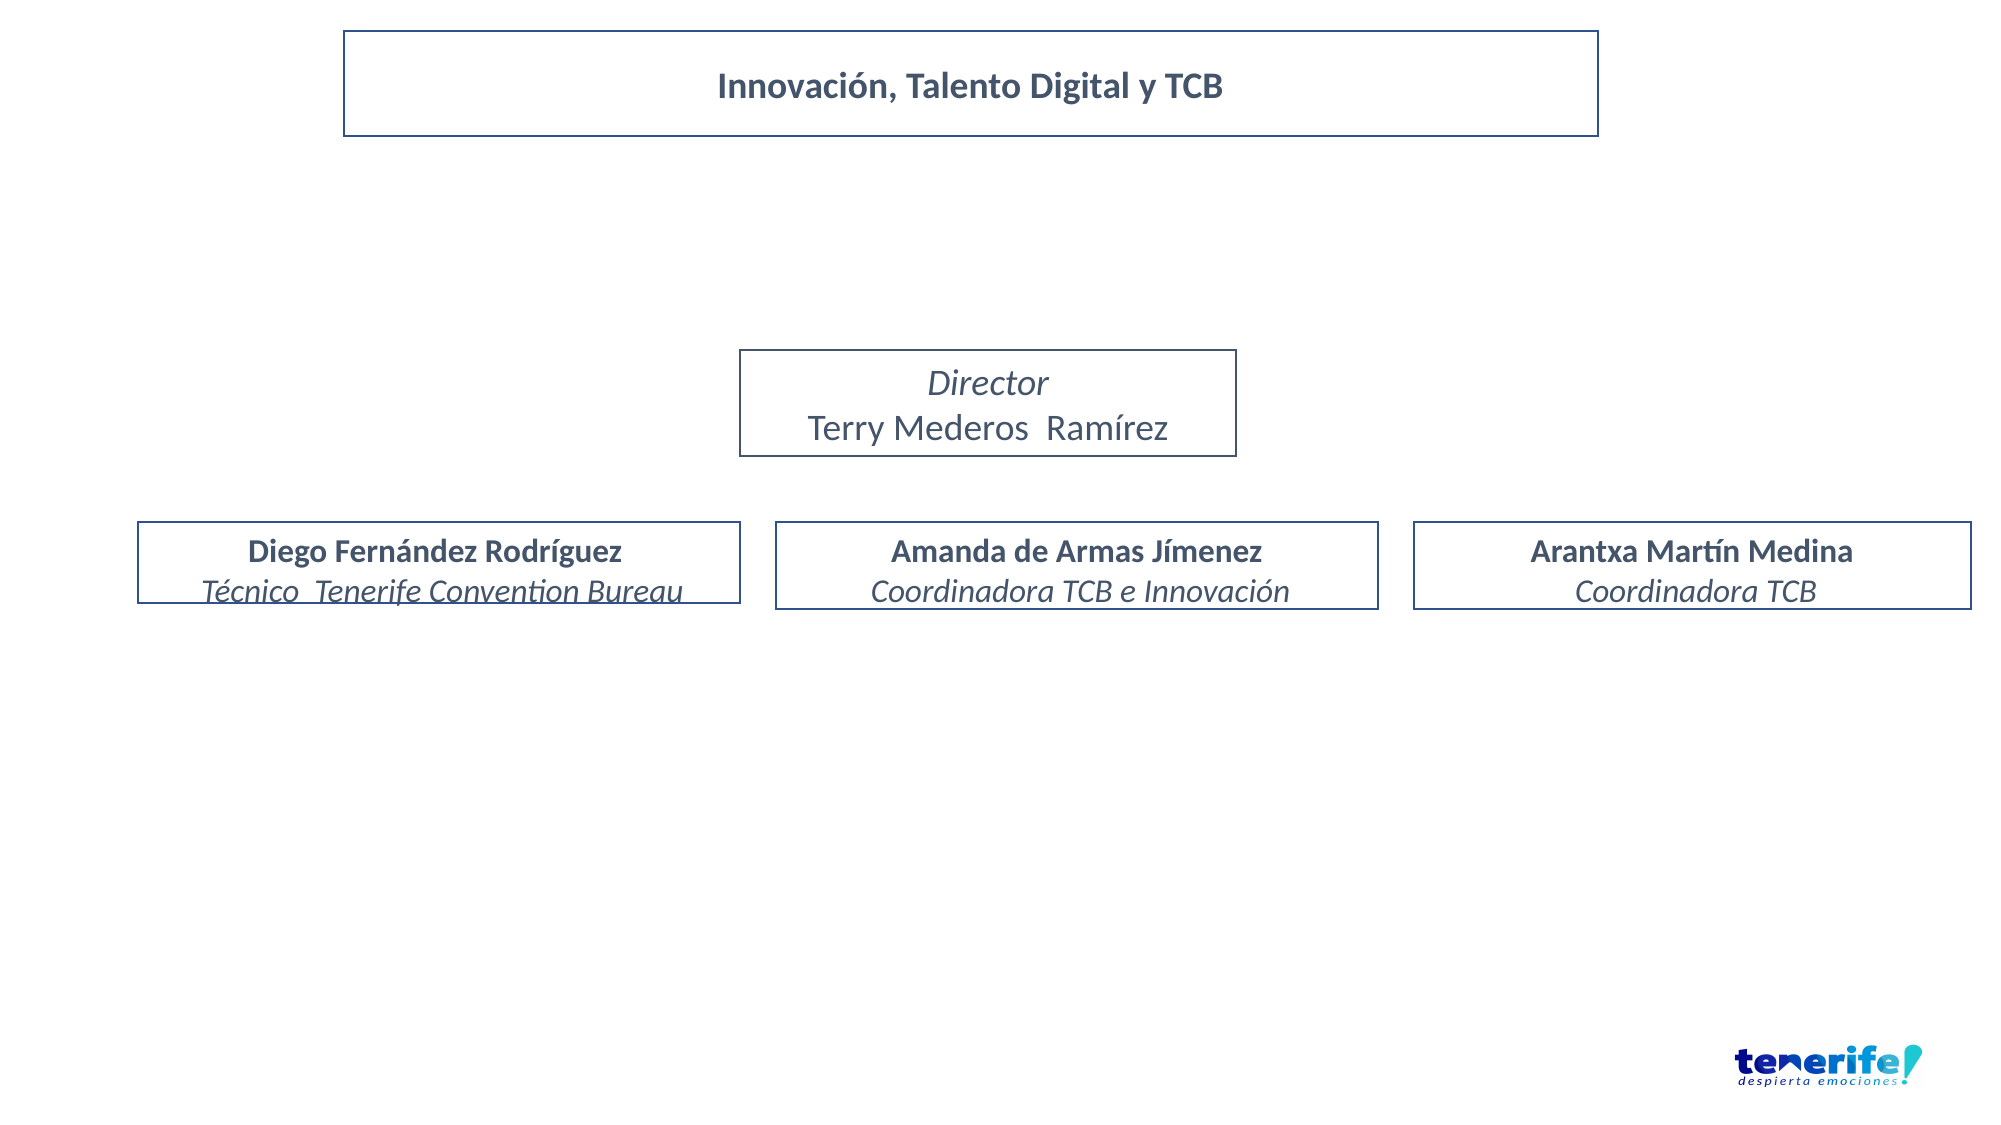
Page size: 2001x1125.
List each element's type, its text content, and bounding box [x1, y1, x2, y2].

text_box Innovación, Talento Digital y TCB [344, 31, 1598, 136]
picture [1730, 1041, 1926, 1089]
text_box Amanda de Armas Jímenez Coordinadora TCB e Innovación [776, 522, 1378, 609]
text_box Arantxa Martín Medina Coordinadora TCB [1414, 522, 1971, 609]
text_box Director Terry Mederos Ramírez [740, 349, 1237, 456]
text_box Diego Fernández Rodríguez Técnico Tenerife Convention Bureau [138, 522, 740, 603]
